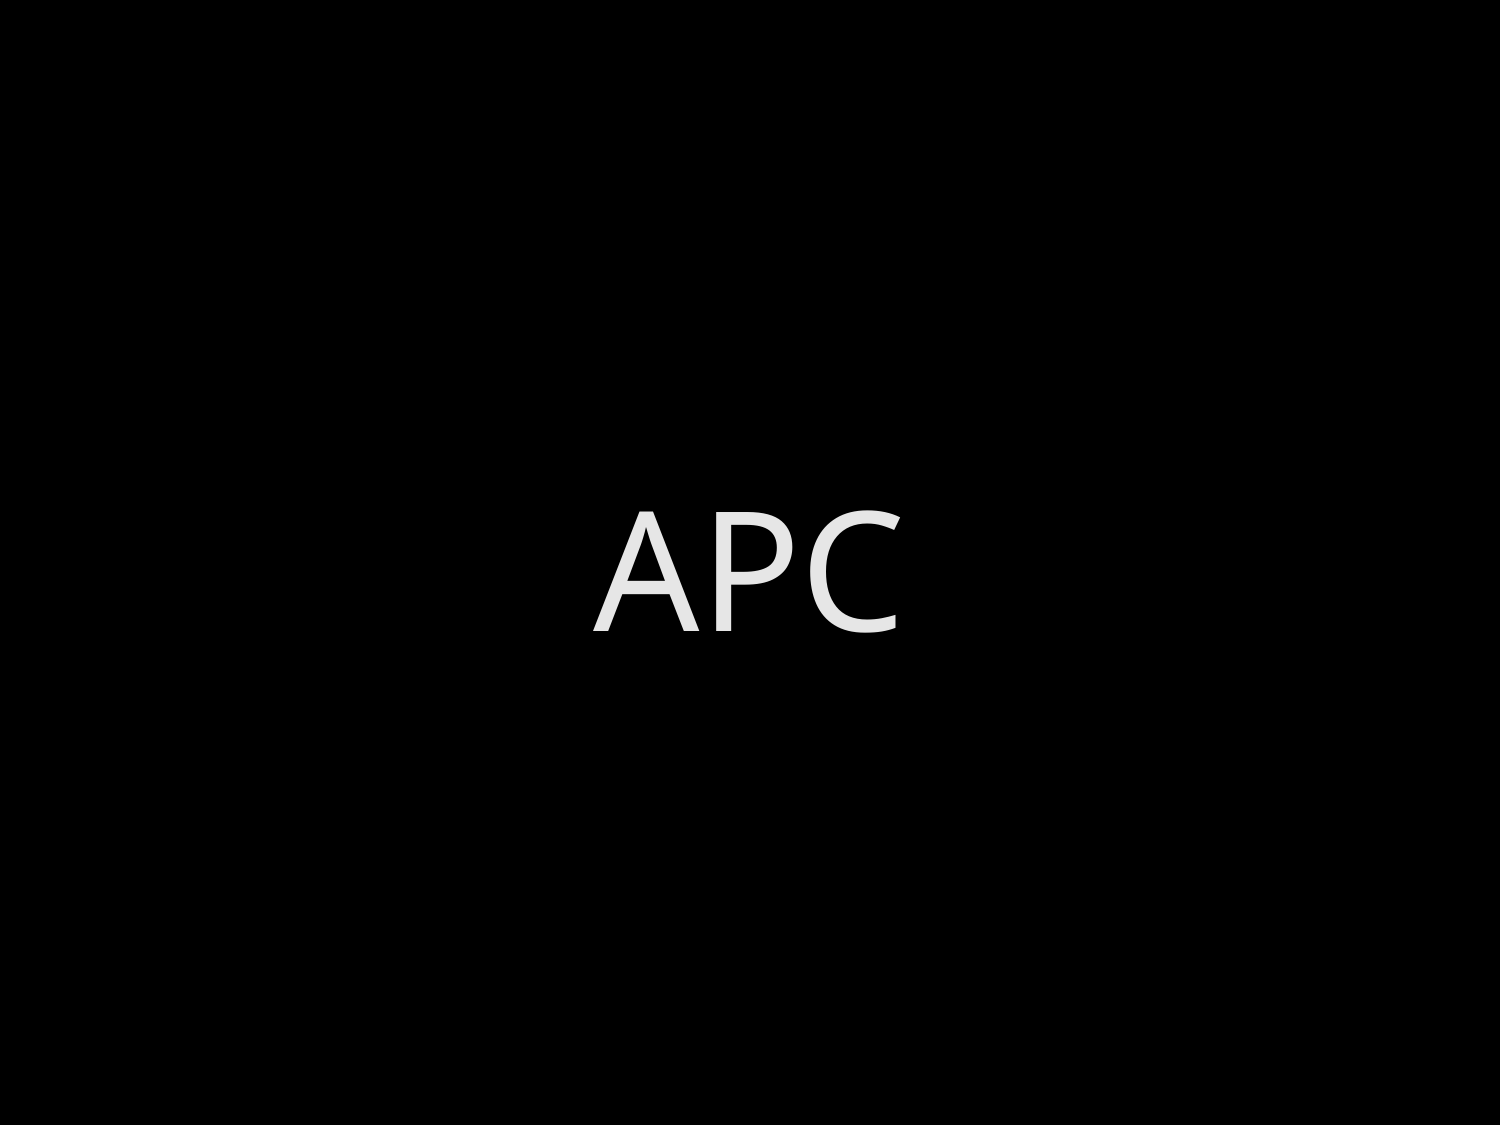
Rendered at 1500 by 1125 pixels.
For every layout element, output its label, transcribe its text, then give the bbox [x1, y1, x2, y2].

subtitle APC [109, 112, 1391, 1013]
